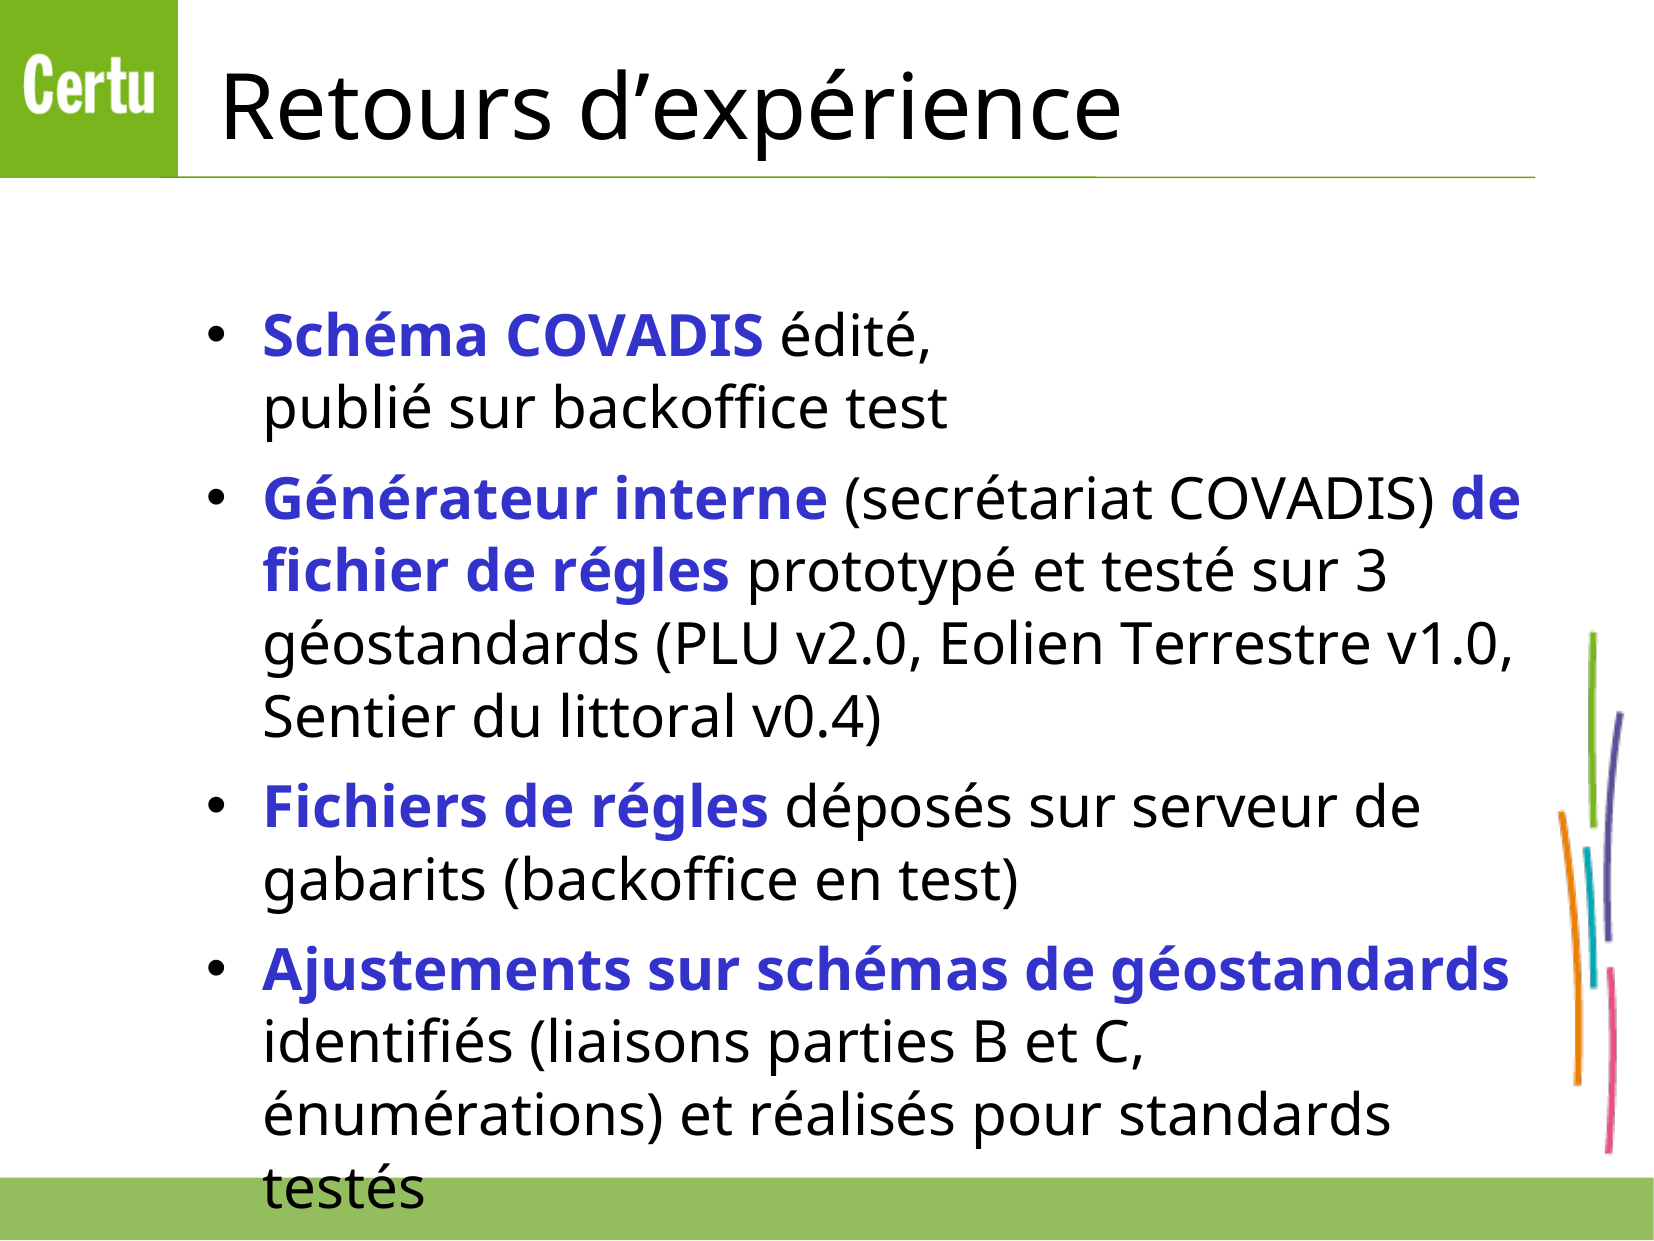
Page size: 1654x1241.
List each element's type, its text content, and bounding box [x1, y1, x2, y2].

picture [0, 0, 178, 178]
picture [1536, 620, 1654, 1165]
list Schéma COVADIS édité, publié sur backoffice test Générateur interne (secrétariat COVADIS) de fichier de régles prototypé et testé sur 3 géostandards (PLU v2.0, Eolien Terrestre v1.0, Sentier du littoral v0.4) Fichiers de régles déposés sur serveur de gabarits (backoffice en test) Ajustements sur schémas de géostandards identifiés (liaisons parties B et C, énumérations) et réalisés pour standards testés [206, 295, 1536, 1241]
title Retours d’expérience [218, 43, 1536, 159]
